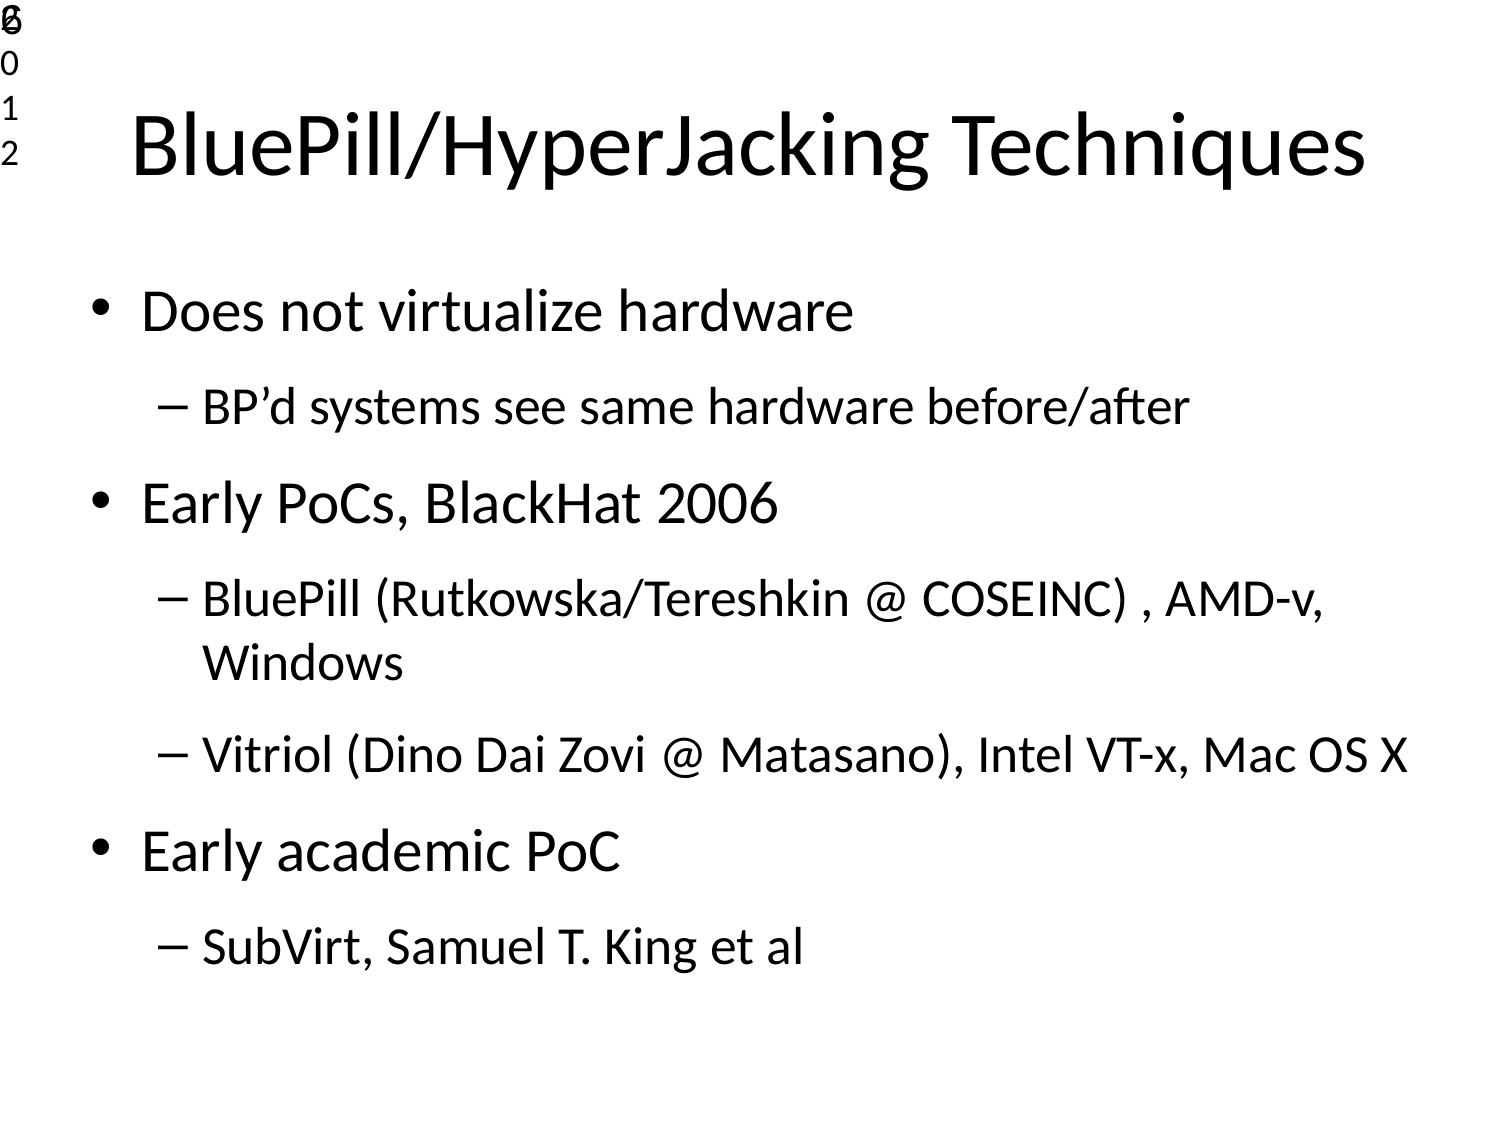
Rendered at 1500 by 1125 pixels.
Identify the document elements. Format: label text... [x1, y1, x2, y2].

title BluePill/HyperJacking Techniques [75, 45, 1425, 233]
list Does not virtualize hardware BP’d systems see same hardware before/after Early PoCs, BlackHat 2006 BluePill (Rutkowska/Tereshkin @ COSEINC) , AMD-v, Windows Vitriol (Dino Dai Zovi @ Matasano), Intel VT-x, Mac OS X Early academic PoC SubVirt, Samuel T. King et al [75, 262, 1425, 1005]
